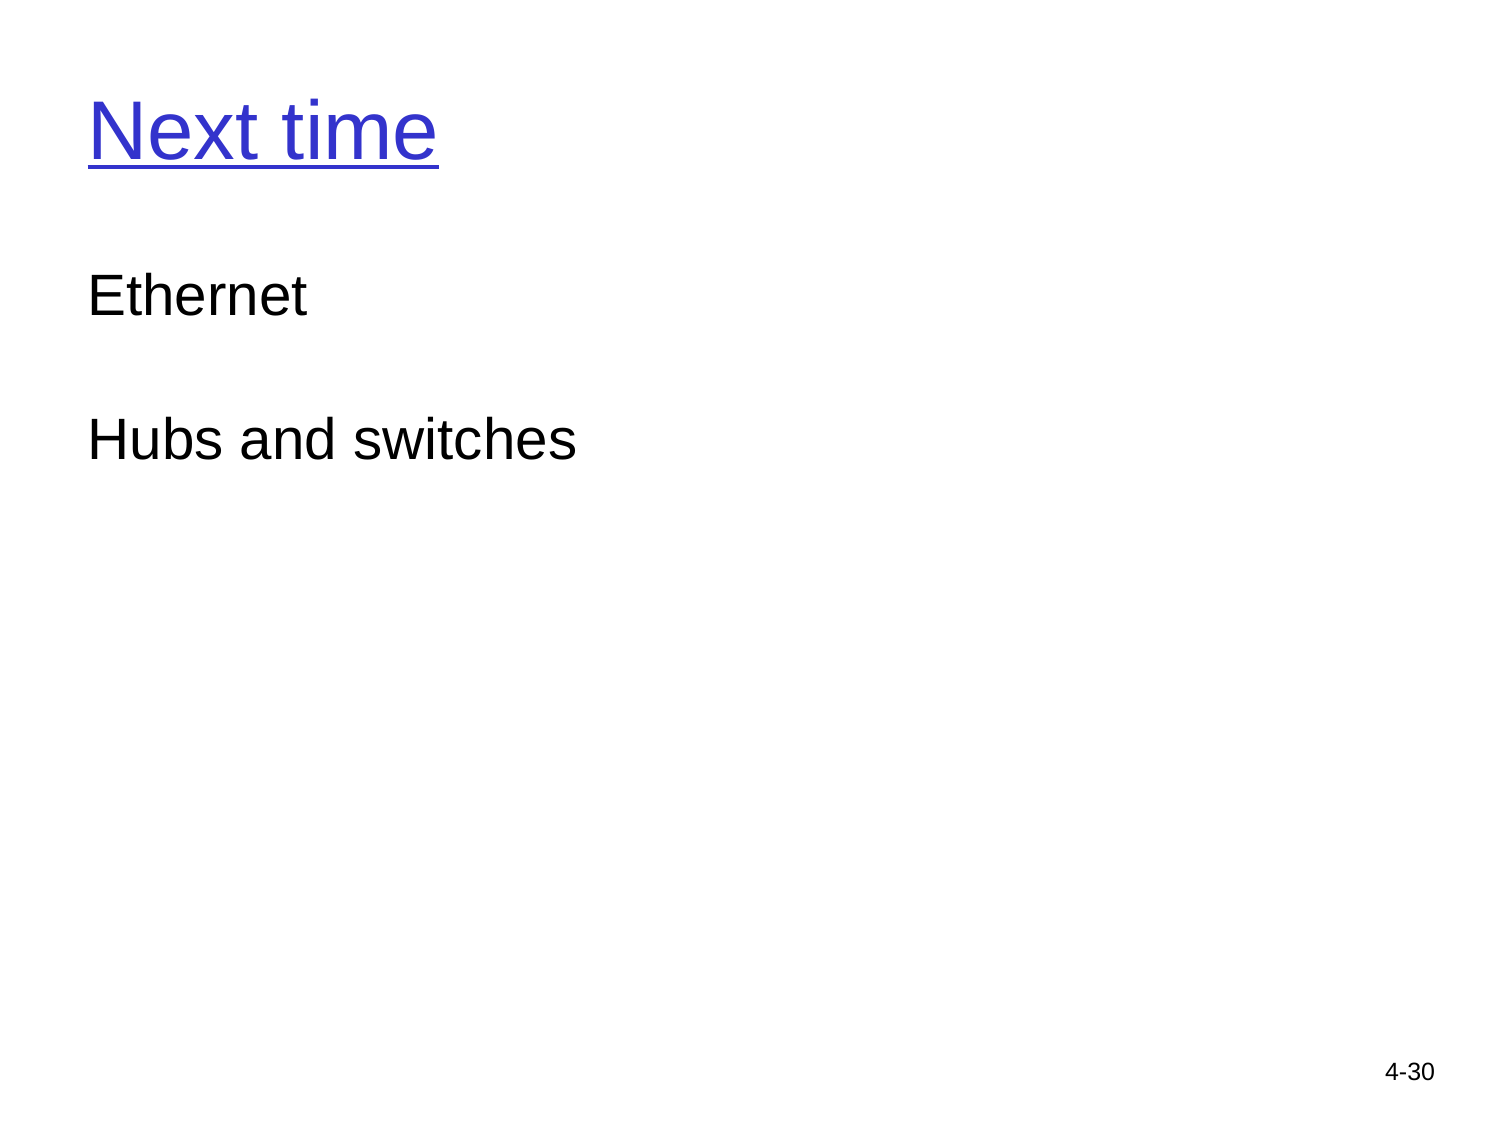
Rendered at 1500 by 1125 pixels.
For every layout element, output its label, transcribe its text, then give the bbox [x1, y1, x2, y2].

title Next time [87, 23, 1363, 239]
list Ethernet Hubs and switches [87, 262, 1363, 1026]
